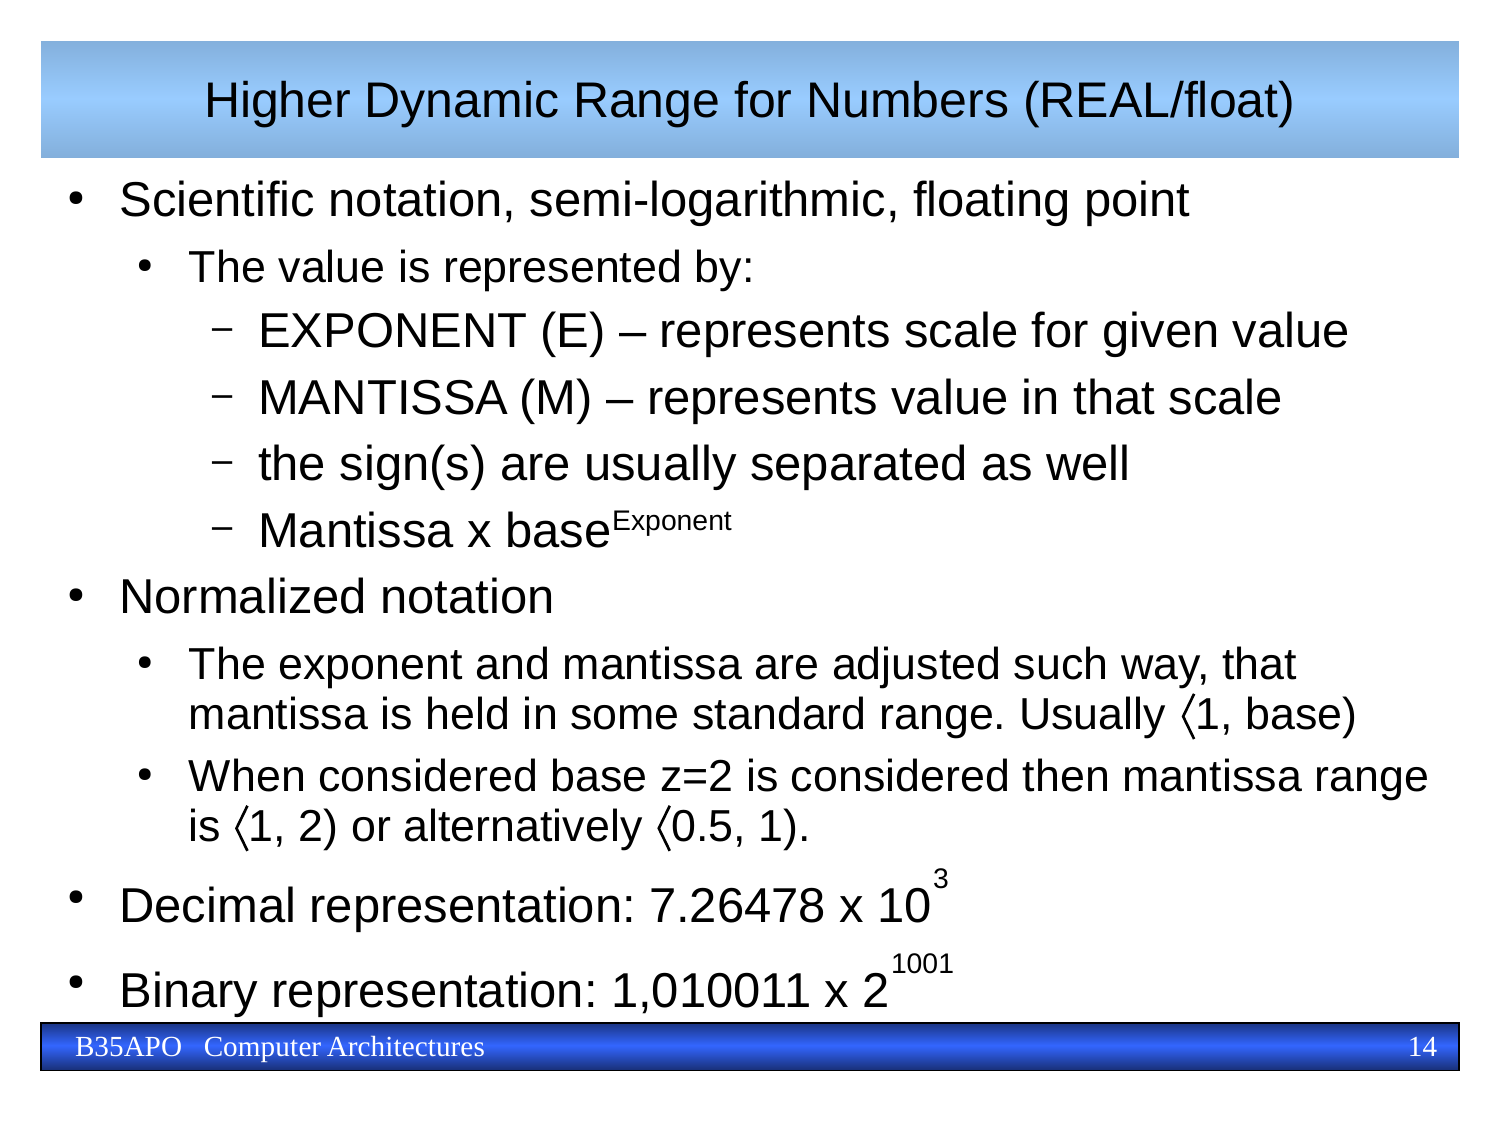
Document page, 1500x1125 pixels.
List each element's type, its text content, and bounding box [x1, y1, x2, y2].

list Scientific notation, semi-logarithmic, floating point The value is represented by: EXPONENT (E) – represents scale for given value MANTISSA (M) – represents value in that scale the sign(s) are usually separated as well Mantissa x baseExponent Normalized notation The exponent and mantissa are adjusted such way, that mantissa is held in some standard range. Usually 〈1, base) When considered base z=2 is considered then mantissa range is 〈1, 2) or alternatively 〈0.5, 1). Decimal representation: 7.26478 x 103 Binary representation: 1,010011 x 21001 [49, 172, 1450, 1025]
title Higher Dynamic Range for Numbers (REAL/float) [41, 41, 1459, 158]
